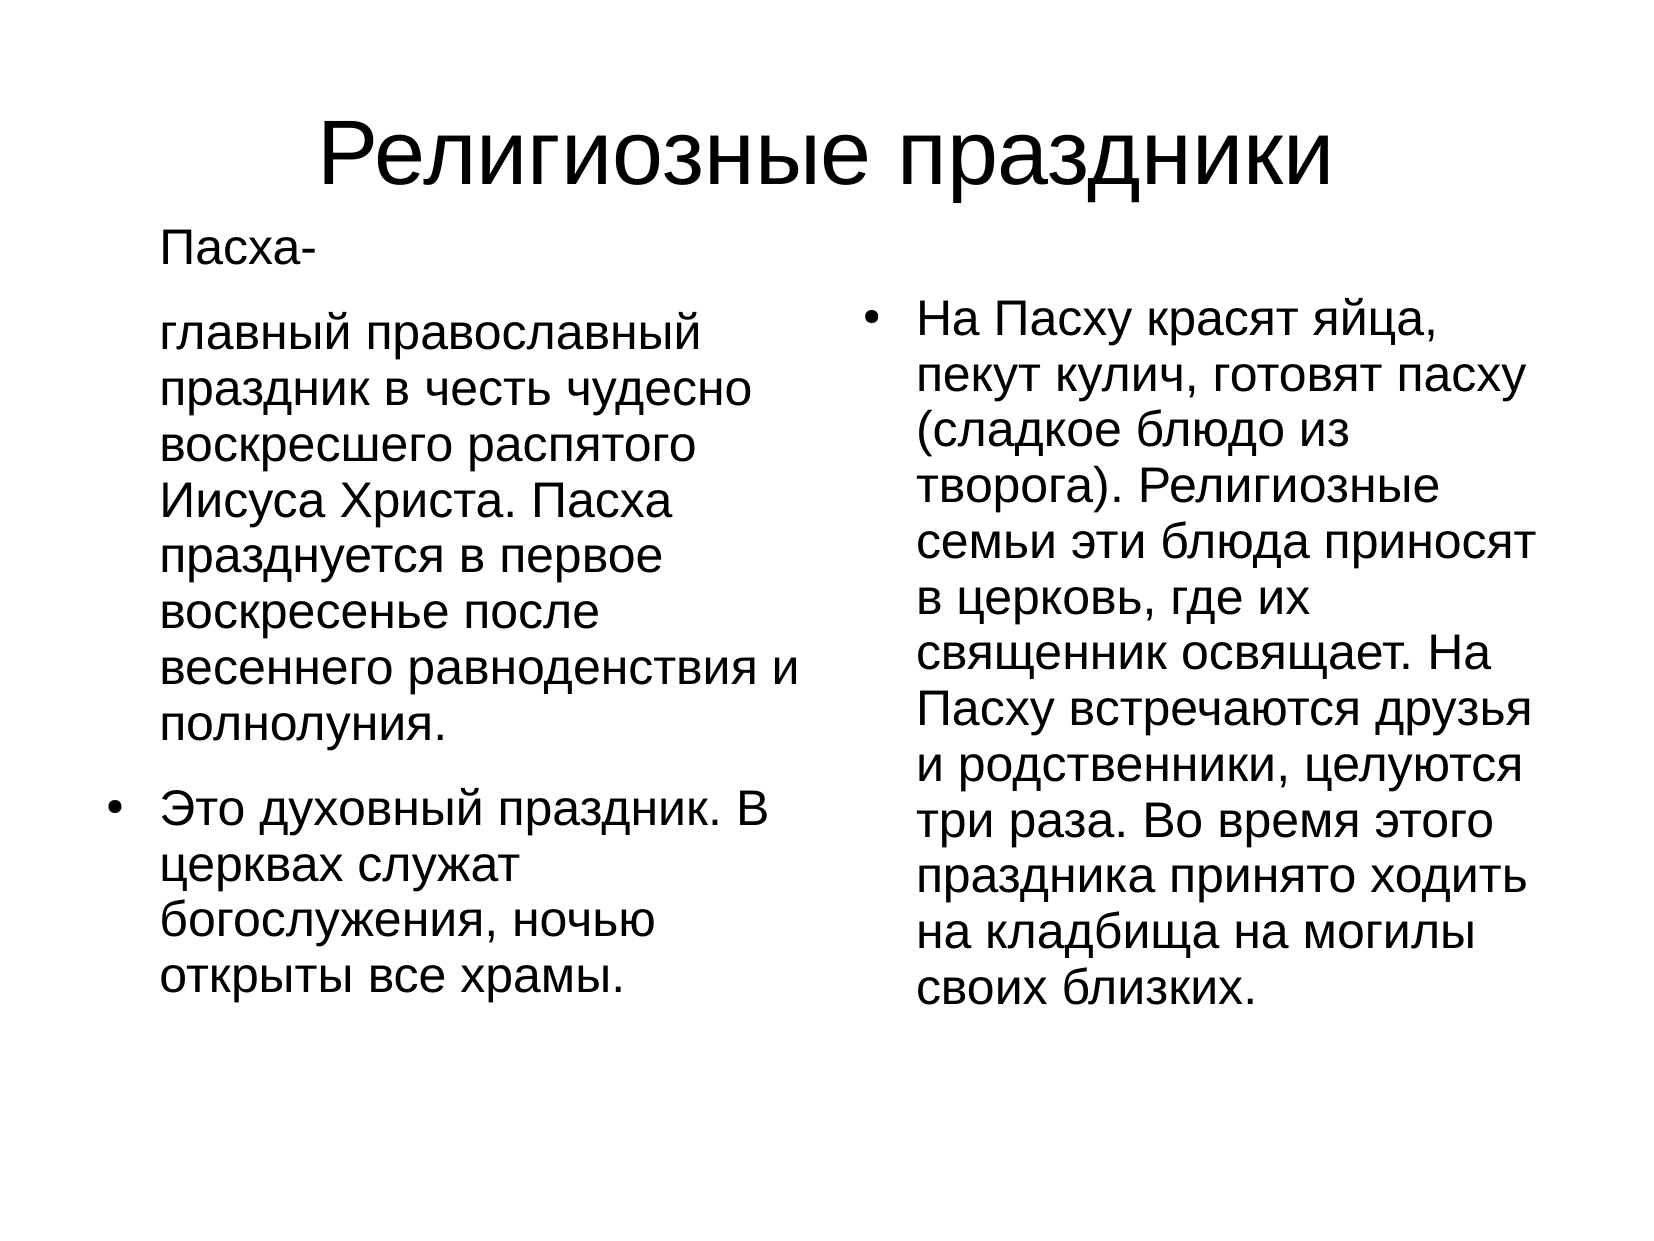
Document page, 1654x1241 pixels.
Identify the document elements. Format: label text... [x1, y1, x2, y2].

list На Пасху красят яйца, пекут кулич, готовят пасху (сладкое блюдо из творога). Религиозные семьи эти блюда приносят в церковь, где их священник освящает. На Пасху встречаются друзья и родственники, целуются три раза. Во время этого праздника принято ходить на кладбища на могилы своих близких. [845, 290, 1572, 1109]
title Религиозные праздники [82, 49, 1571, 257]
list Пасха- главный православный праздник в честь чудесно воскресшего распятого Иисуса Христа. Пасха празднуется в первое воскресенье после весеннего равноденствия и полнолуния. Это духовный праздник. В церквах служат богослужения, ночью открыты все храмы. [88, 219, 815, 1211]
